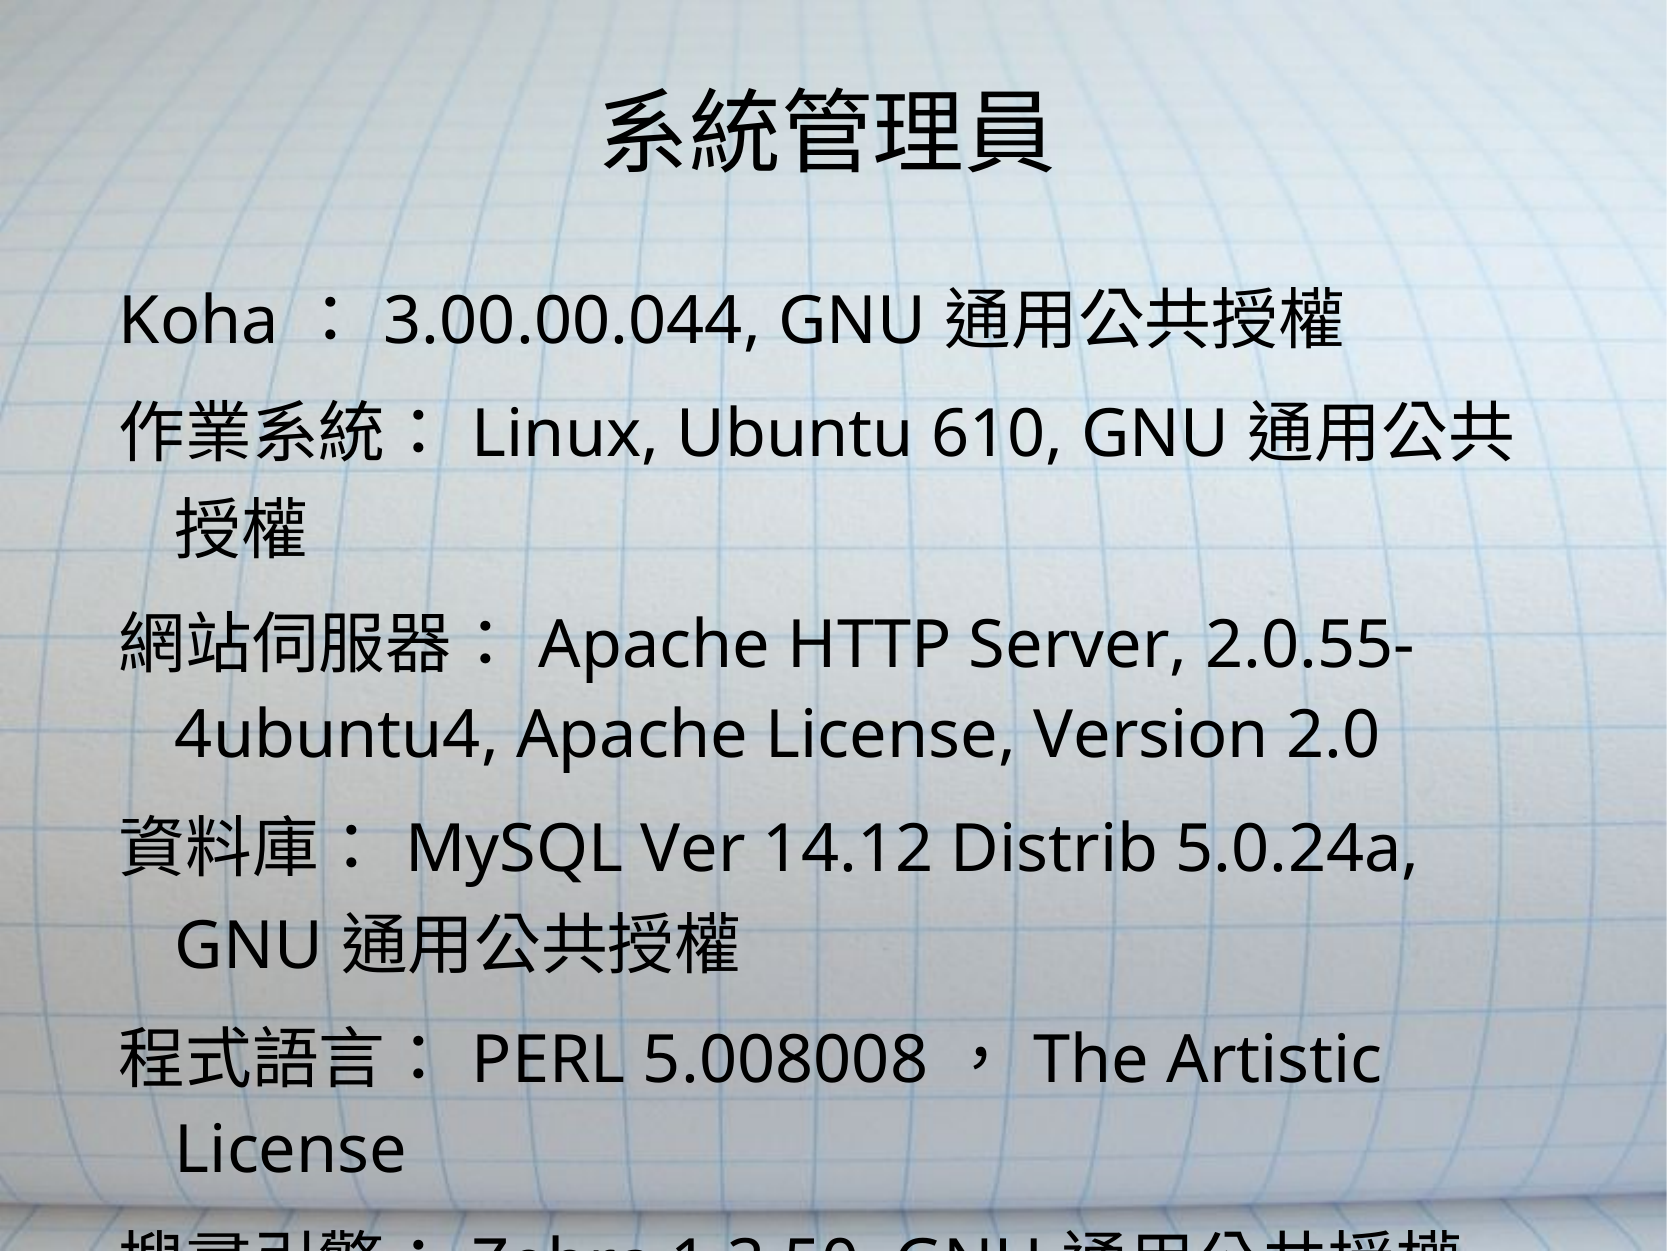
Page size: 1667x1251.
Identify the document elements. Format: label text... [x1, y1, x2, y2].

picture [0, 0, 1667, 1251]
picture [328, 1245, 346, 1251]
picture [1143, 1239, 1159, 1250]
list Koha：3.00.00.044, GNU通用公共授權 作業系統：Linux, Ubuntu 610, GNU通用公共授權 網站伺服器：Apache HTTP Server, 2.0.55-4ubuntu4, Apache License, Version 2.0 資料庫：MySQL Ver 14.12 Distrib 5.0.24a, GNU通用公共授權 程式語言：PERL 5.008008，The Artistic License 搜尋引擎：Zebra 1.3.50, GNU通用公共授權 [118, 265, 1536, 1110]
picture [831, 1243, 849, 1251]
picture [681, 1245, 688, 1251]
picture [350, 1244, 362, 1251]
picture [1164, 1239, 1182, 1250]
title 系統管理員 [118, 29, 1536, 221]
picture [360, 1240, 372, 1249]
